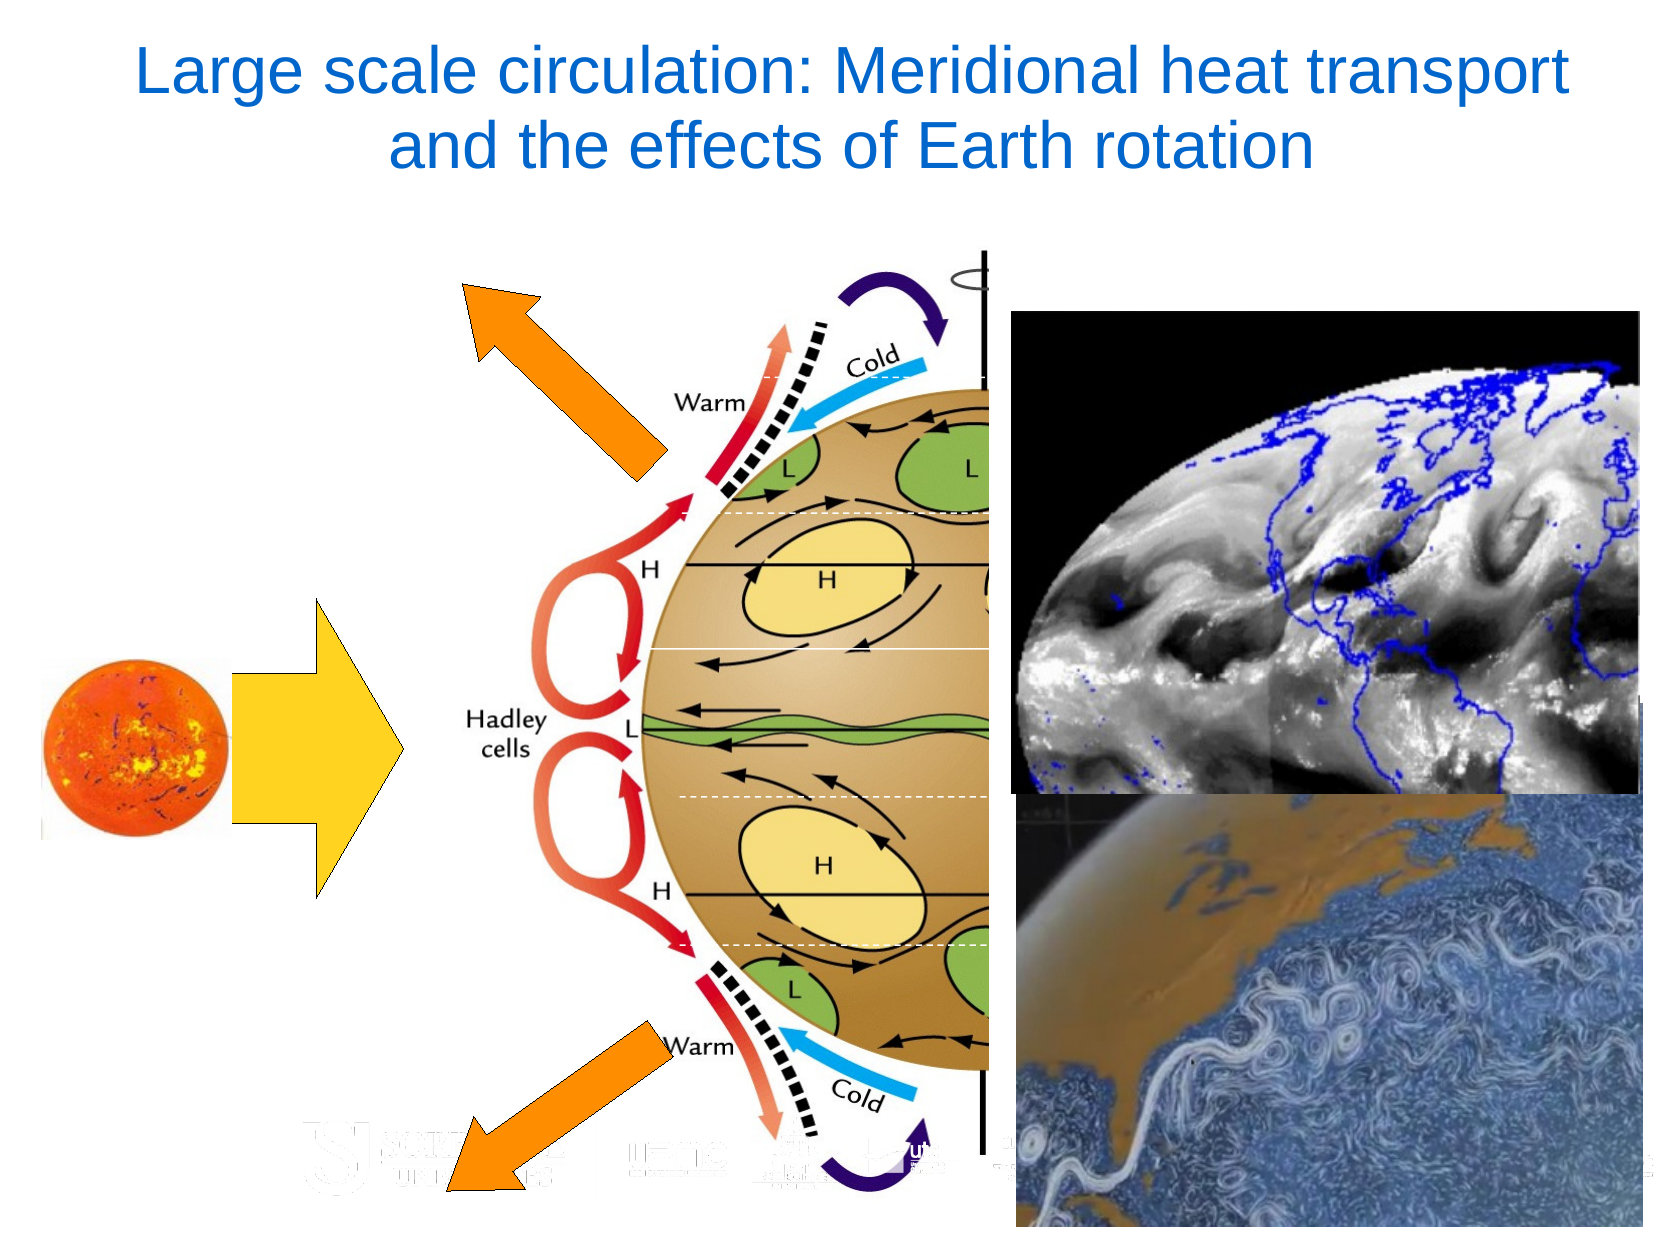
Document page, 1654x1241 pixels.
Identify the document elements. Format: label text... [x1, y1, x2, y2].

picture [41, 658, 232, 840]
text_box [232, 598, 404, 899]
picture [303, 229, 1654, 1227]
text_box [462, 283, 668, 482]
text_box [446, 1020, 674, 1192]
text_box Large scale circulation: Meridional heat transport and the effects of Earth rotation [78, 25, 1628, 208]
